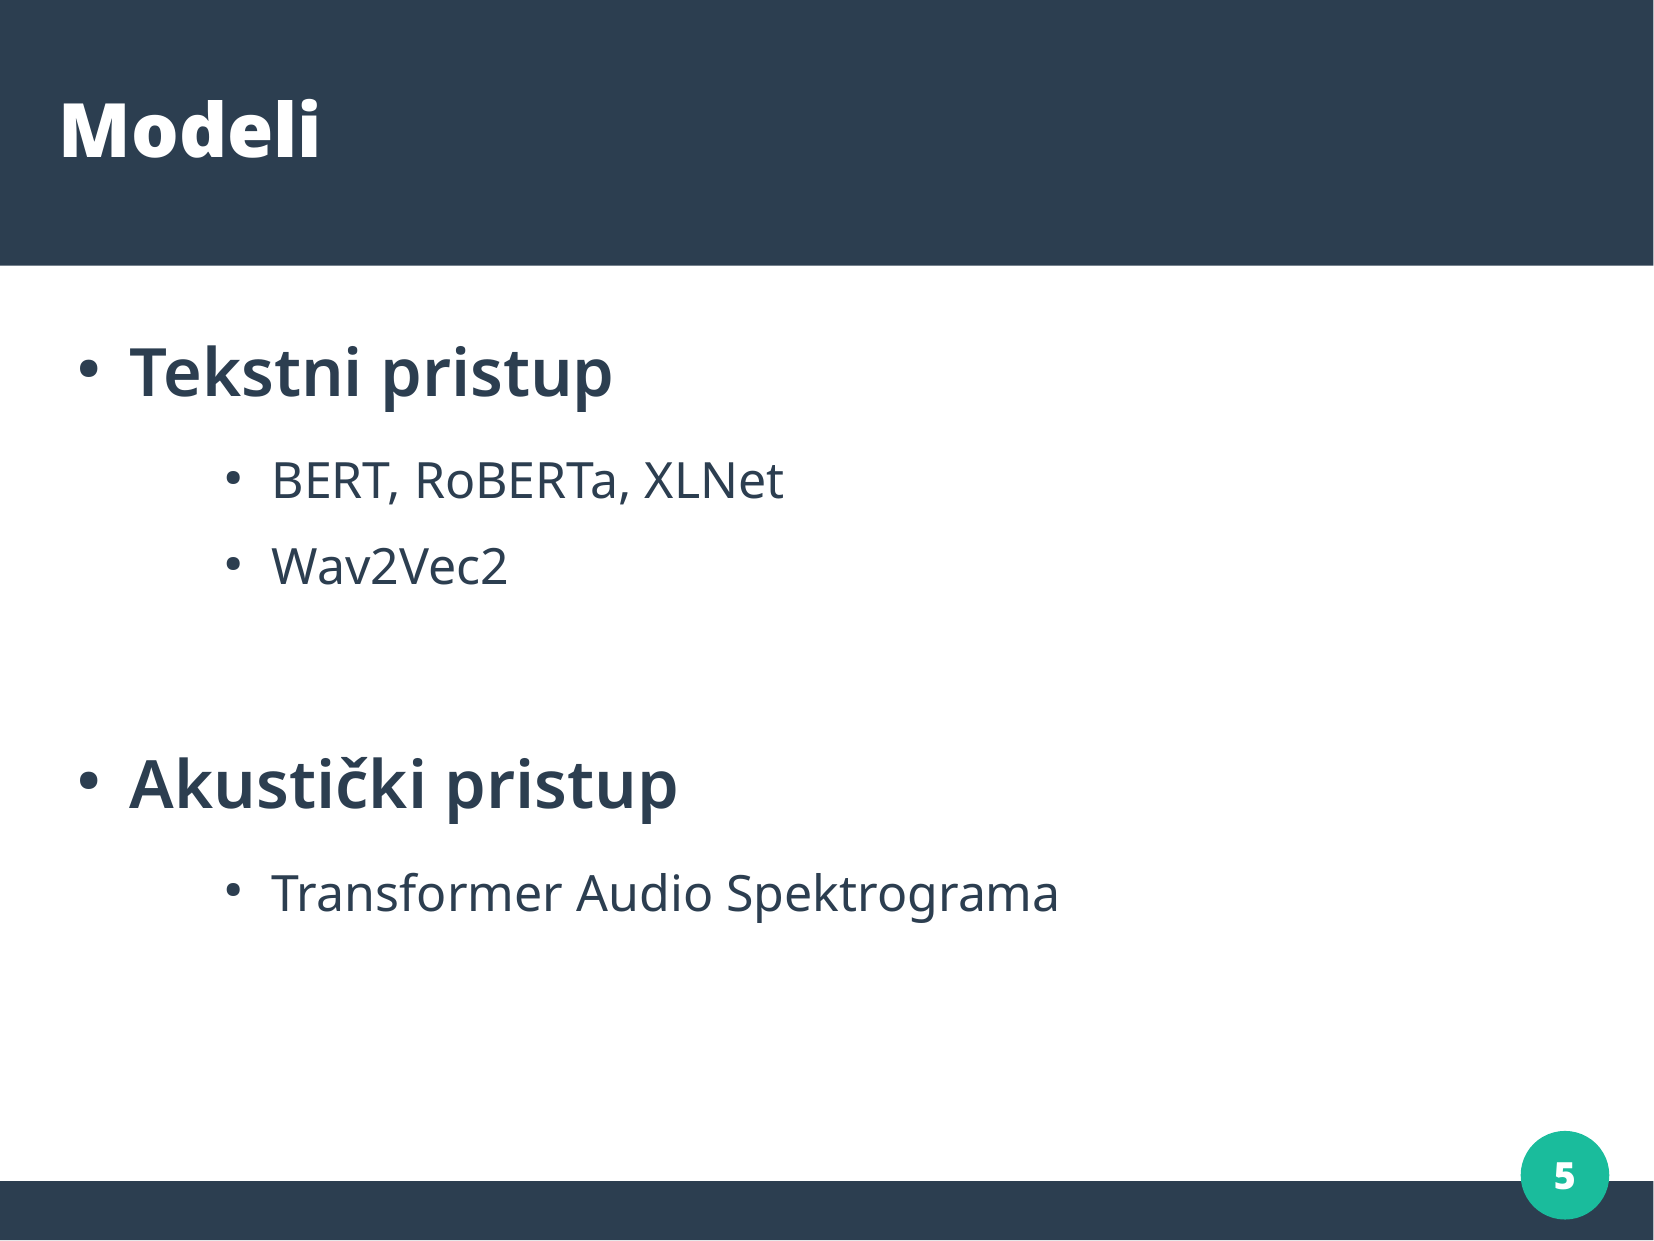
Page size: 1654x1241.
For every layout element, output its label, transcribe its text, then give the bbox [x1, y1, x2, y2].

title Modeli [59, 49, 1595, 207]
list Tekstni pristup BERT, RoBERTa, XLNet Wav2Vec2 Akustički pristup Transformer Audio Spektrograma [59, 324, 1595, 1152]
